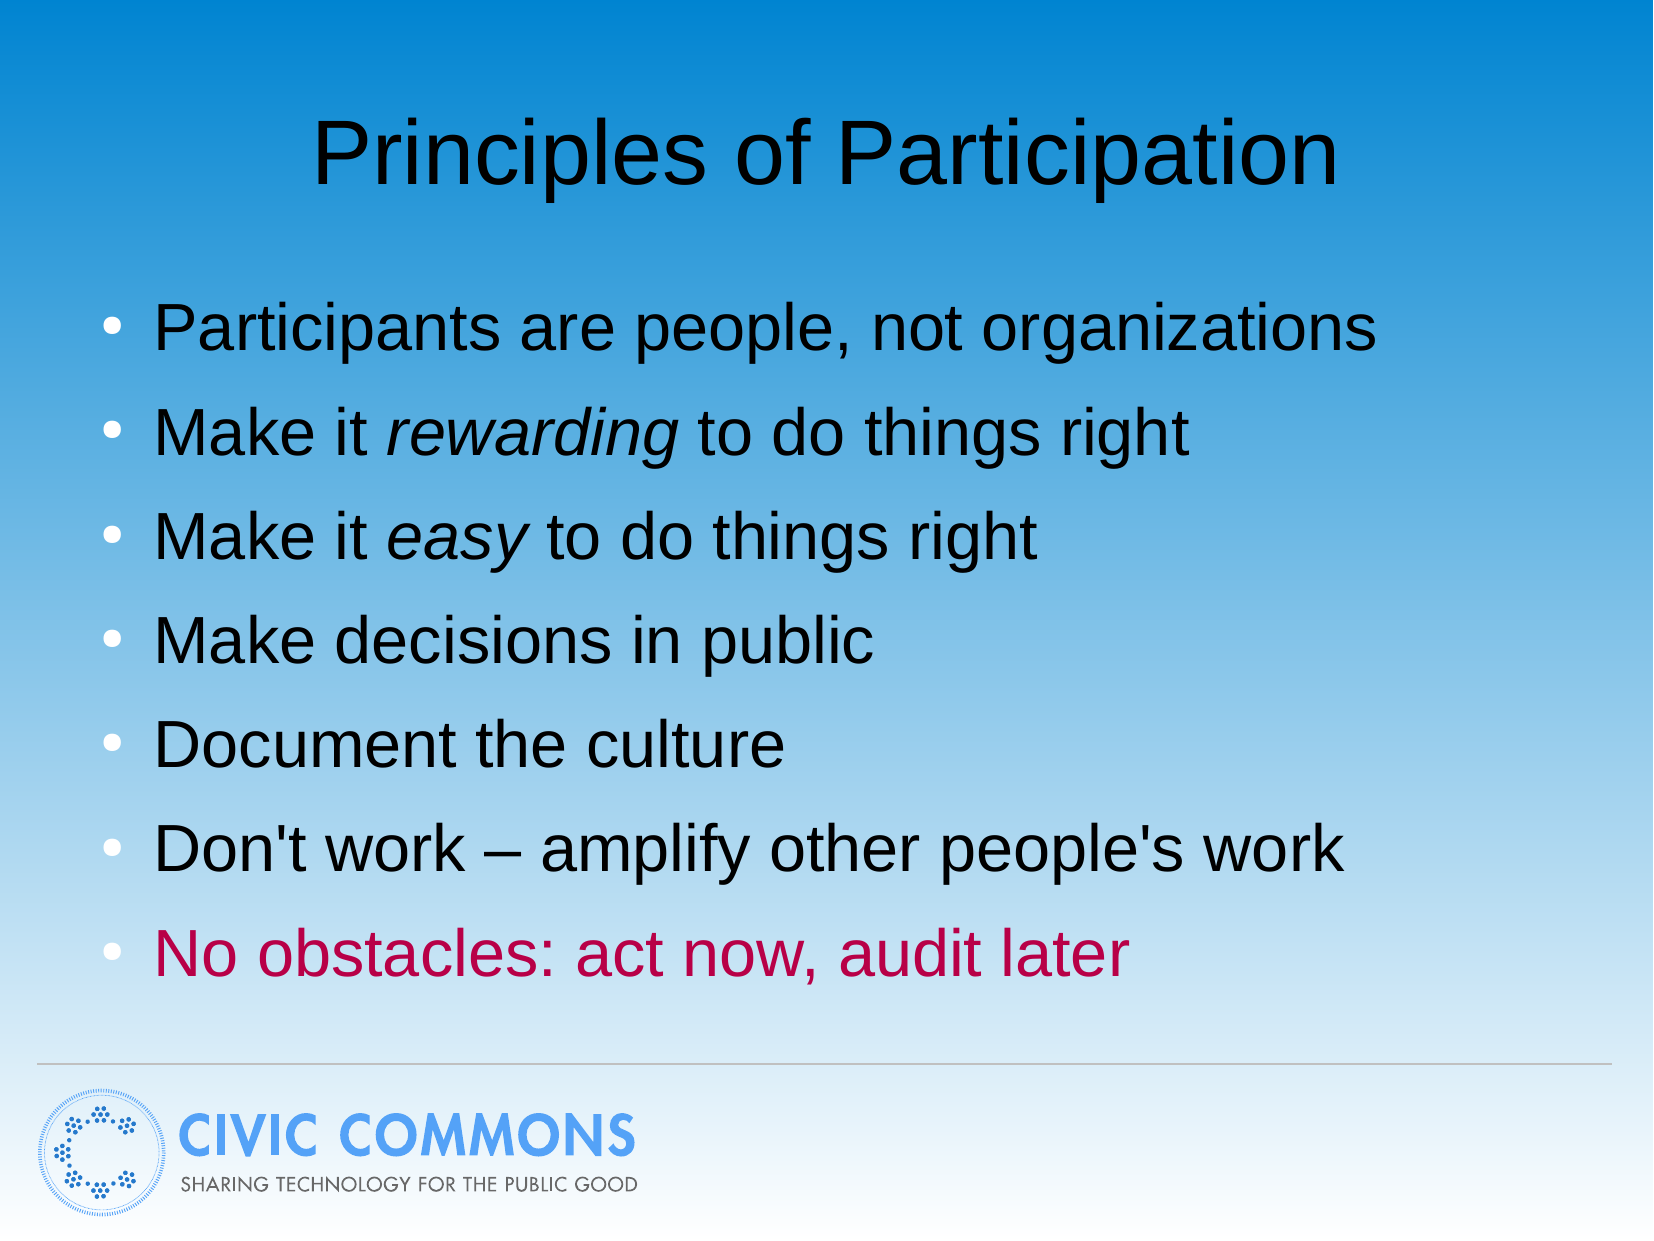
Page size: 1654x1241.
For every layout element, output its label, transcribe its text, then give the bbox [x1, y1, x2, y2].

title Principles of Participation [82, 49, 1571, 257]
picture [0, 1056, 689, 1241]
list Participants are people, not organizations Make it rewarding to do things right Make it easy to do things right Make decisions in public Document the culture Don't work – amplify other people's work No obstacles: act now, audit later [82, 290, 1571, 1095]
